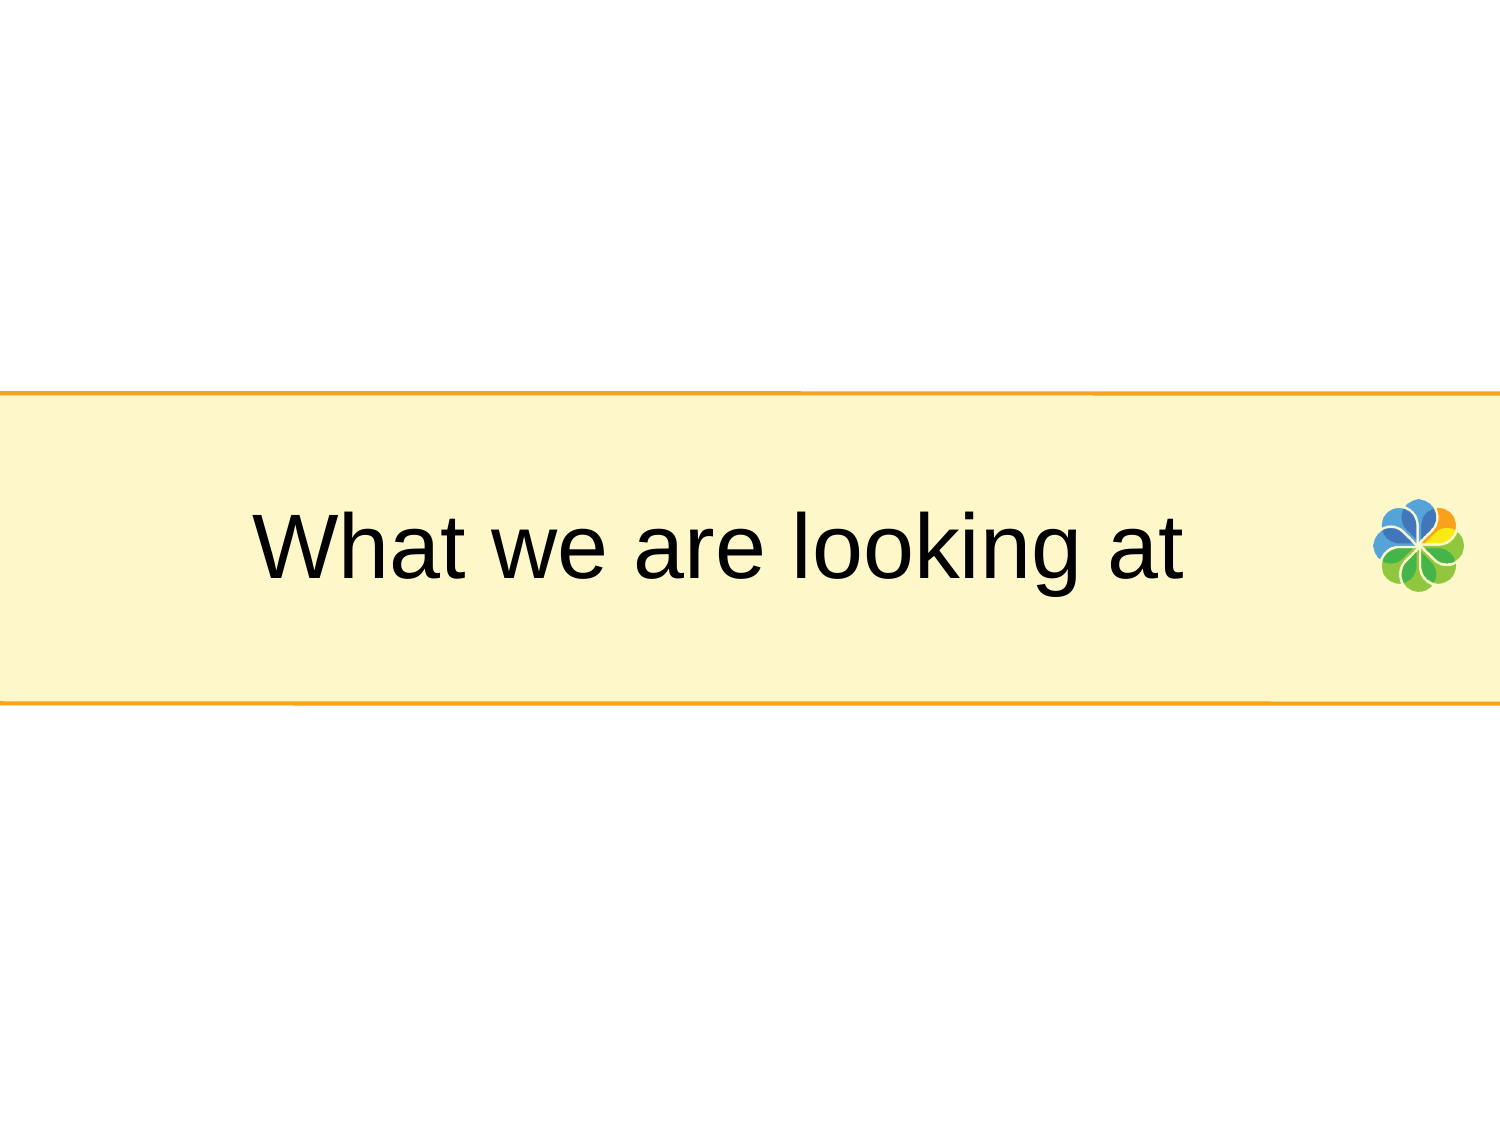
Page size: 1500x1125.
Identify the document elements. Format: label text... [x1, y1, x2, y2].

picture [1394, 499, 1464, 592]
title What we are looking at [43, 479, 1394, 618]
